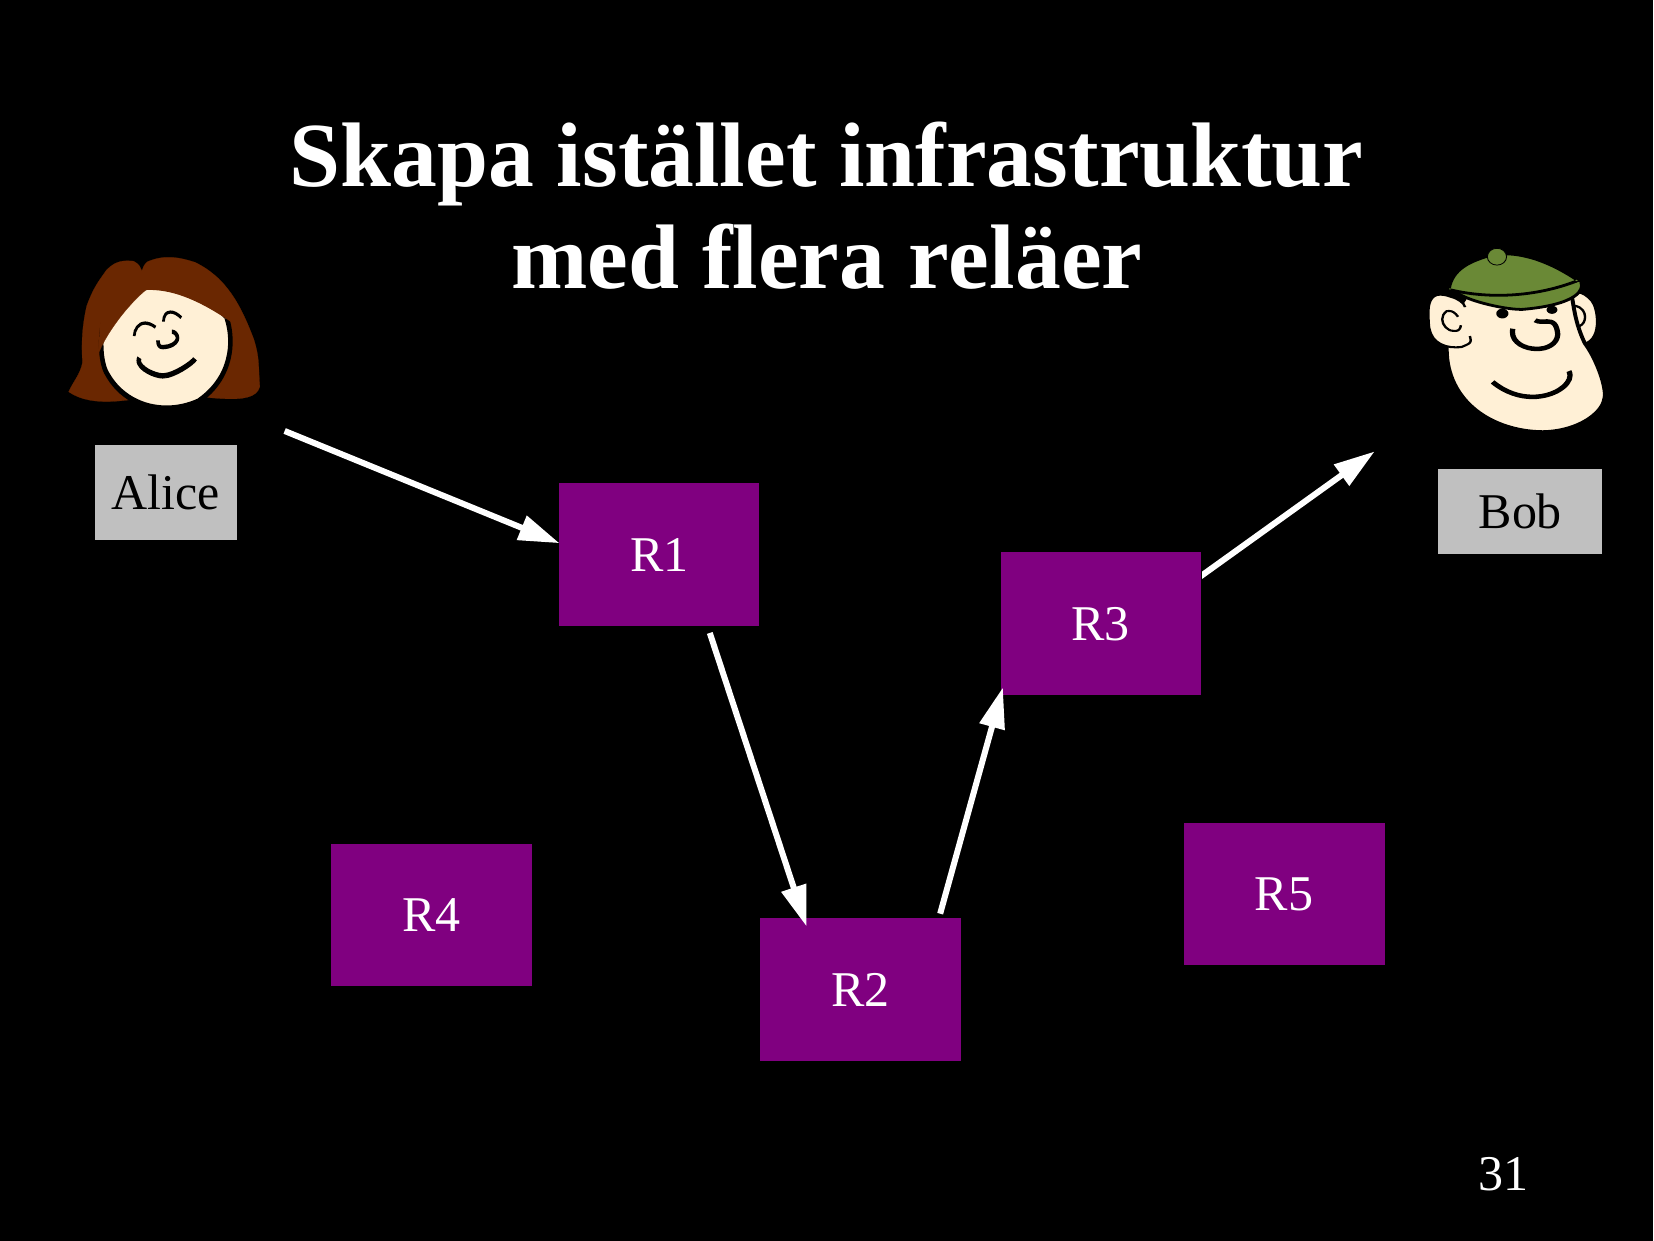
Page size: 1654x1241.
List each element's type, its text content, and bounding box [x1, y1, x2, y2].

text_box Alice [94, 444, 238, 541]
title Skapa istället infrastruktur med flera reläer [121, 95, 1534, 318]
picture [68, 256, 261, 411]
text_box Bob [1437, 468, 1603, 555]
text_box R4 [330, 843, 533, 987]
picture [1426, 245, 1607, 434]
text_box R3 [1000, 551, 1202, 696]
text_box R2 [759, 917, 962, 1062]
text_box R1 [558, 482, 760, 627]
text_box R5 [1183, 822, 1386, 966]
